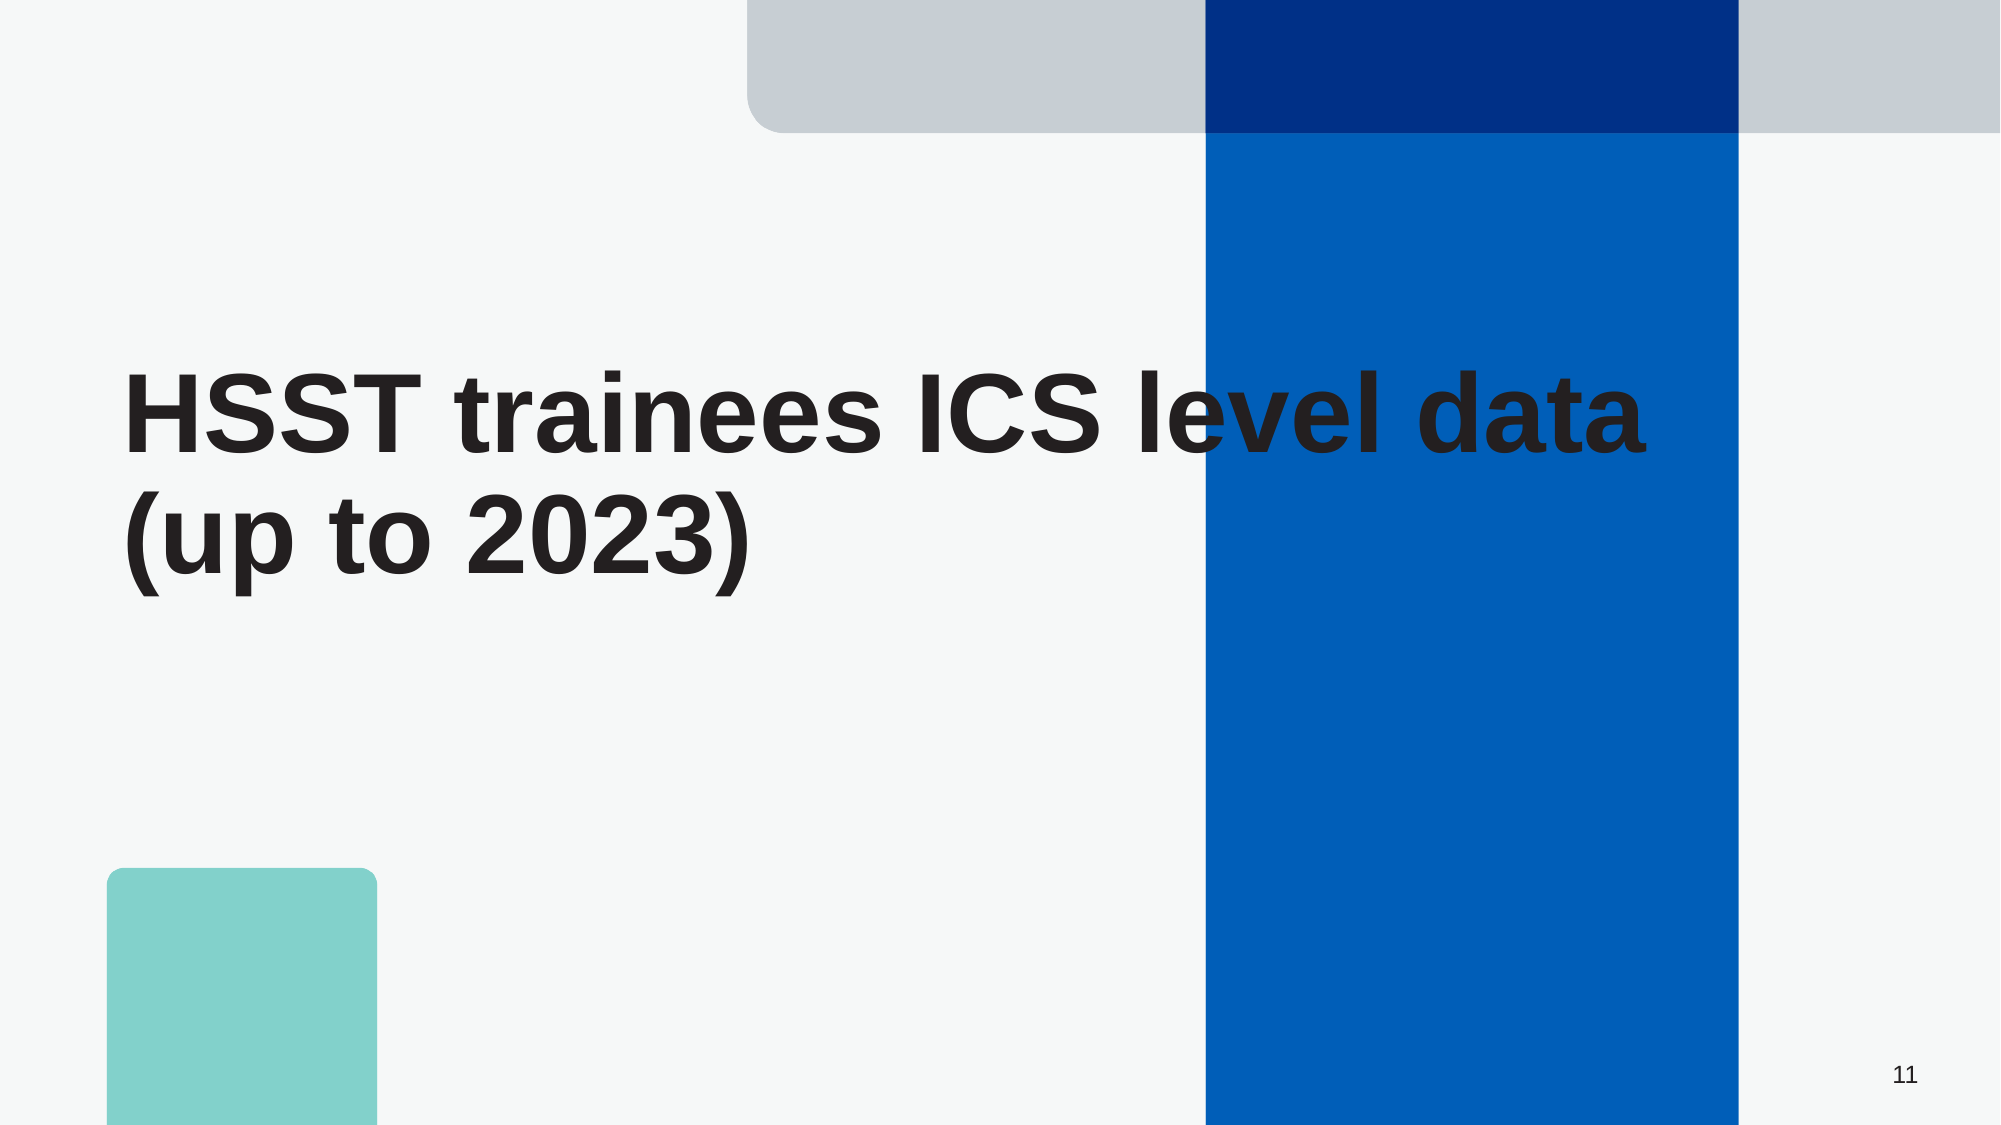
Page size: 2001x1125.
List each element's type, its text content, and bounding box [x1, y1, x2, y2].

title HSST trainees ICS level data (up to 2023) [122, 355, 1000, 573]
